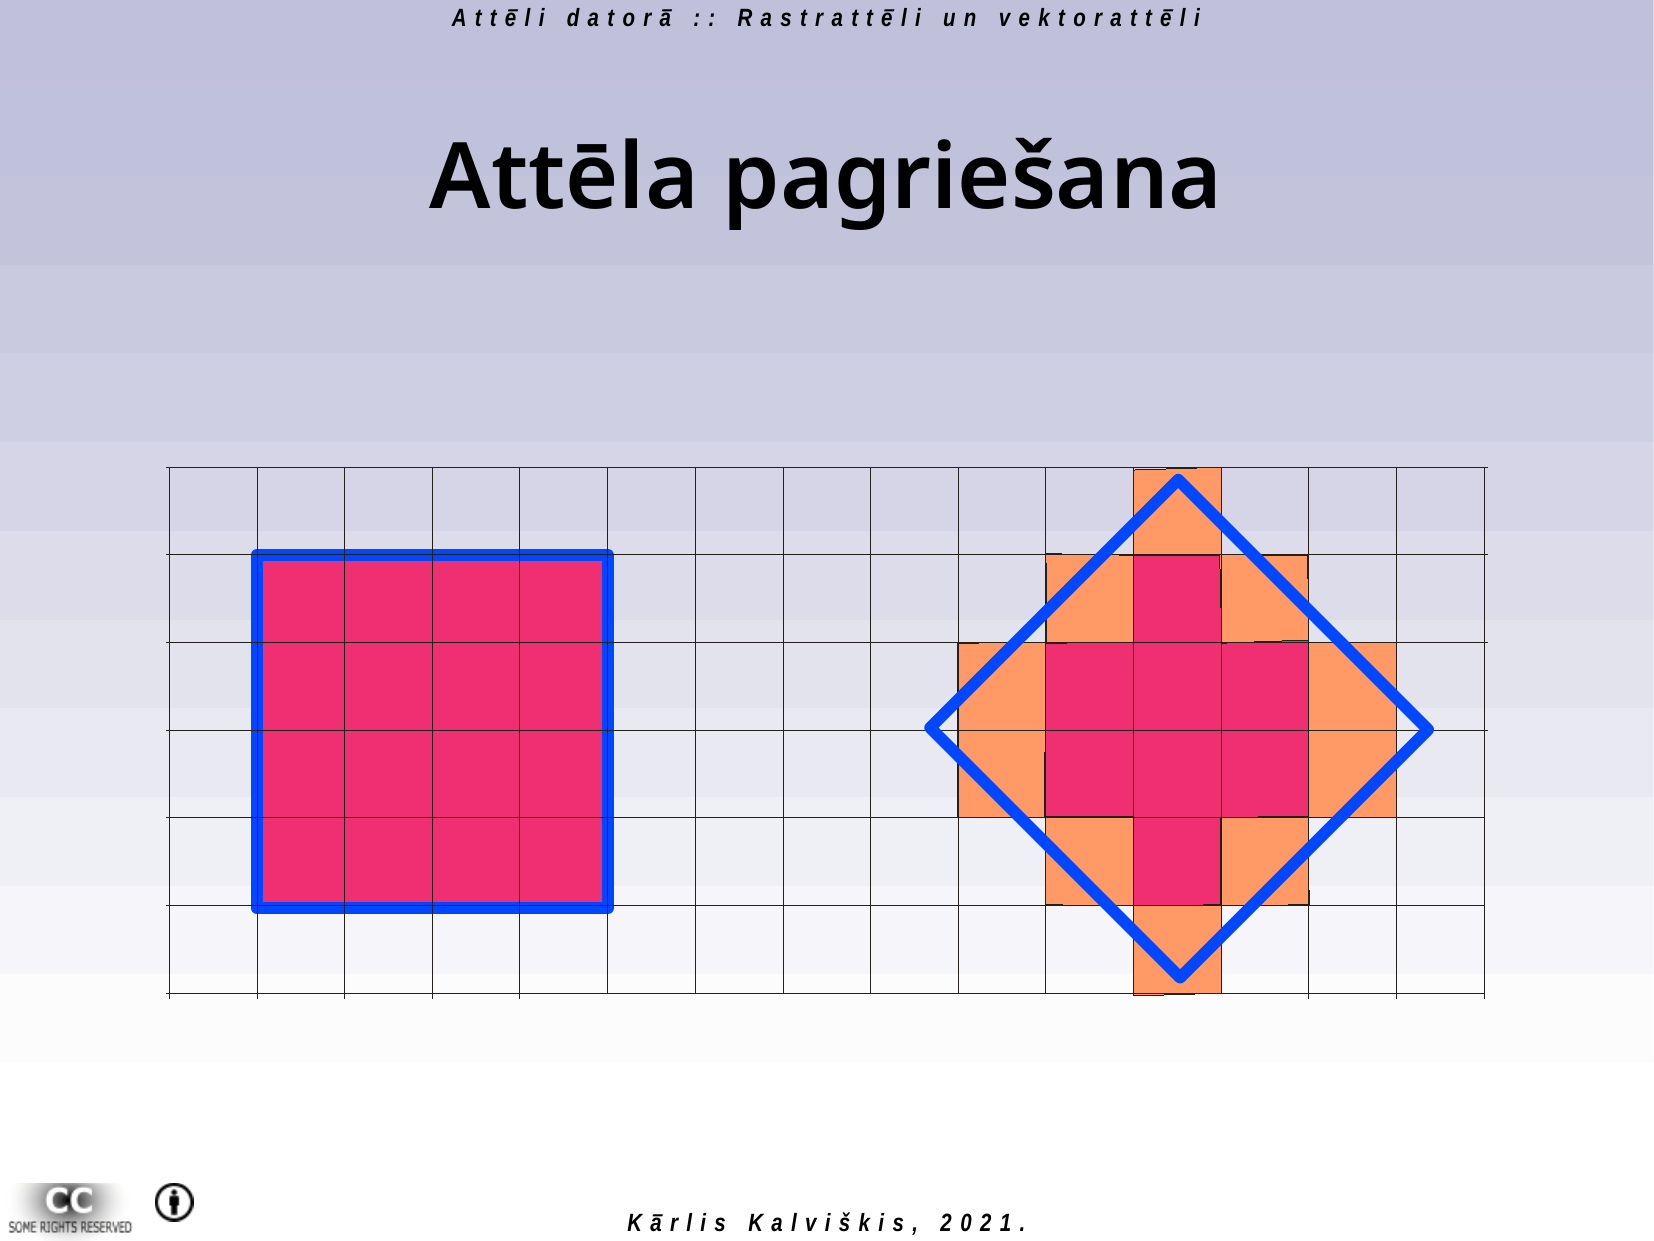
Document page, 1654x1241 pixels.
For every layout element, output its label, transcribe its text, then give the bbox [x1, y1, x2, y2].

text_box [1351, 772, 1396, 817]
text_box [959, 766, 1010, 817]
text_box [258, 731, 344, 817]
text_box [1046, 555, 1093, 602]
text_box [345, 643, 432, 730]
text_box [1134, 941, 1222, 993]
text_box [1046, 643, 1133, 730]
text_box [433, 818, 519, 905]
text_box [258, 818, 344, 905]
text_box [345, 731, 432, 817]
text_box [345, 818, 432, 905]
text_box [1134, 906, 1221, 968]
text_box [959, 731, 1045, 817]
text_box [433, 643, 519, 730]
text_box [1222, 731, 1308, 817]
text_box [1134, 818, 1221, 905]
text_box [1134, 731, 1221, 817]
text_box [433, 555, 519, 642]
text_box [959, 643, 1045, 730]
text_box [1309, 731, 1396, 817]
text_box [1134, 555, 1221, 642]
text_box [1222, 555, 1308, 642]
text_box [1134, 468, 1221, 514]
text_box [520, 555, 607, 642]
text_box [1046, 555, 1133, 642]
text_box [520, 731, 607, 817]
text_box [1222, 643, 1308, 730]
text_box [1134, 643, 1221, 730]
text_box [433, 731, 519, 817]
text_box [1046, 853, 1098, 905]
text_box [959, 643, 1005, 689]
text_box [1309, 643, 1396, 730]
title Attēla pagriešana [29, 49, 1625, 296]
picture [0, 0, 1654, 1241]
text_box [1263, 860, 1308, 905]
text_box [1046, 818, 1133, 905]
text_box [1046, 731, 1133, 817]
text_box [1351, 643, 1396, 688]
text_box [520, 818, 607, 905]
text_box [1134, 489, 1221, 554]
text_box [258, 643, 344, 730]
text_box [1222, 818, 1308, 905]
text_box [520, 643, 607, 730]
text_box [345, 555, 432, 642]
text_box [1263, 555, 1308, 600]
text_box [258, 555, 344, 642]
